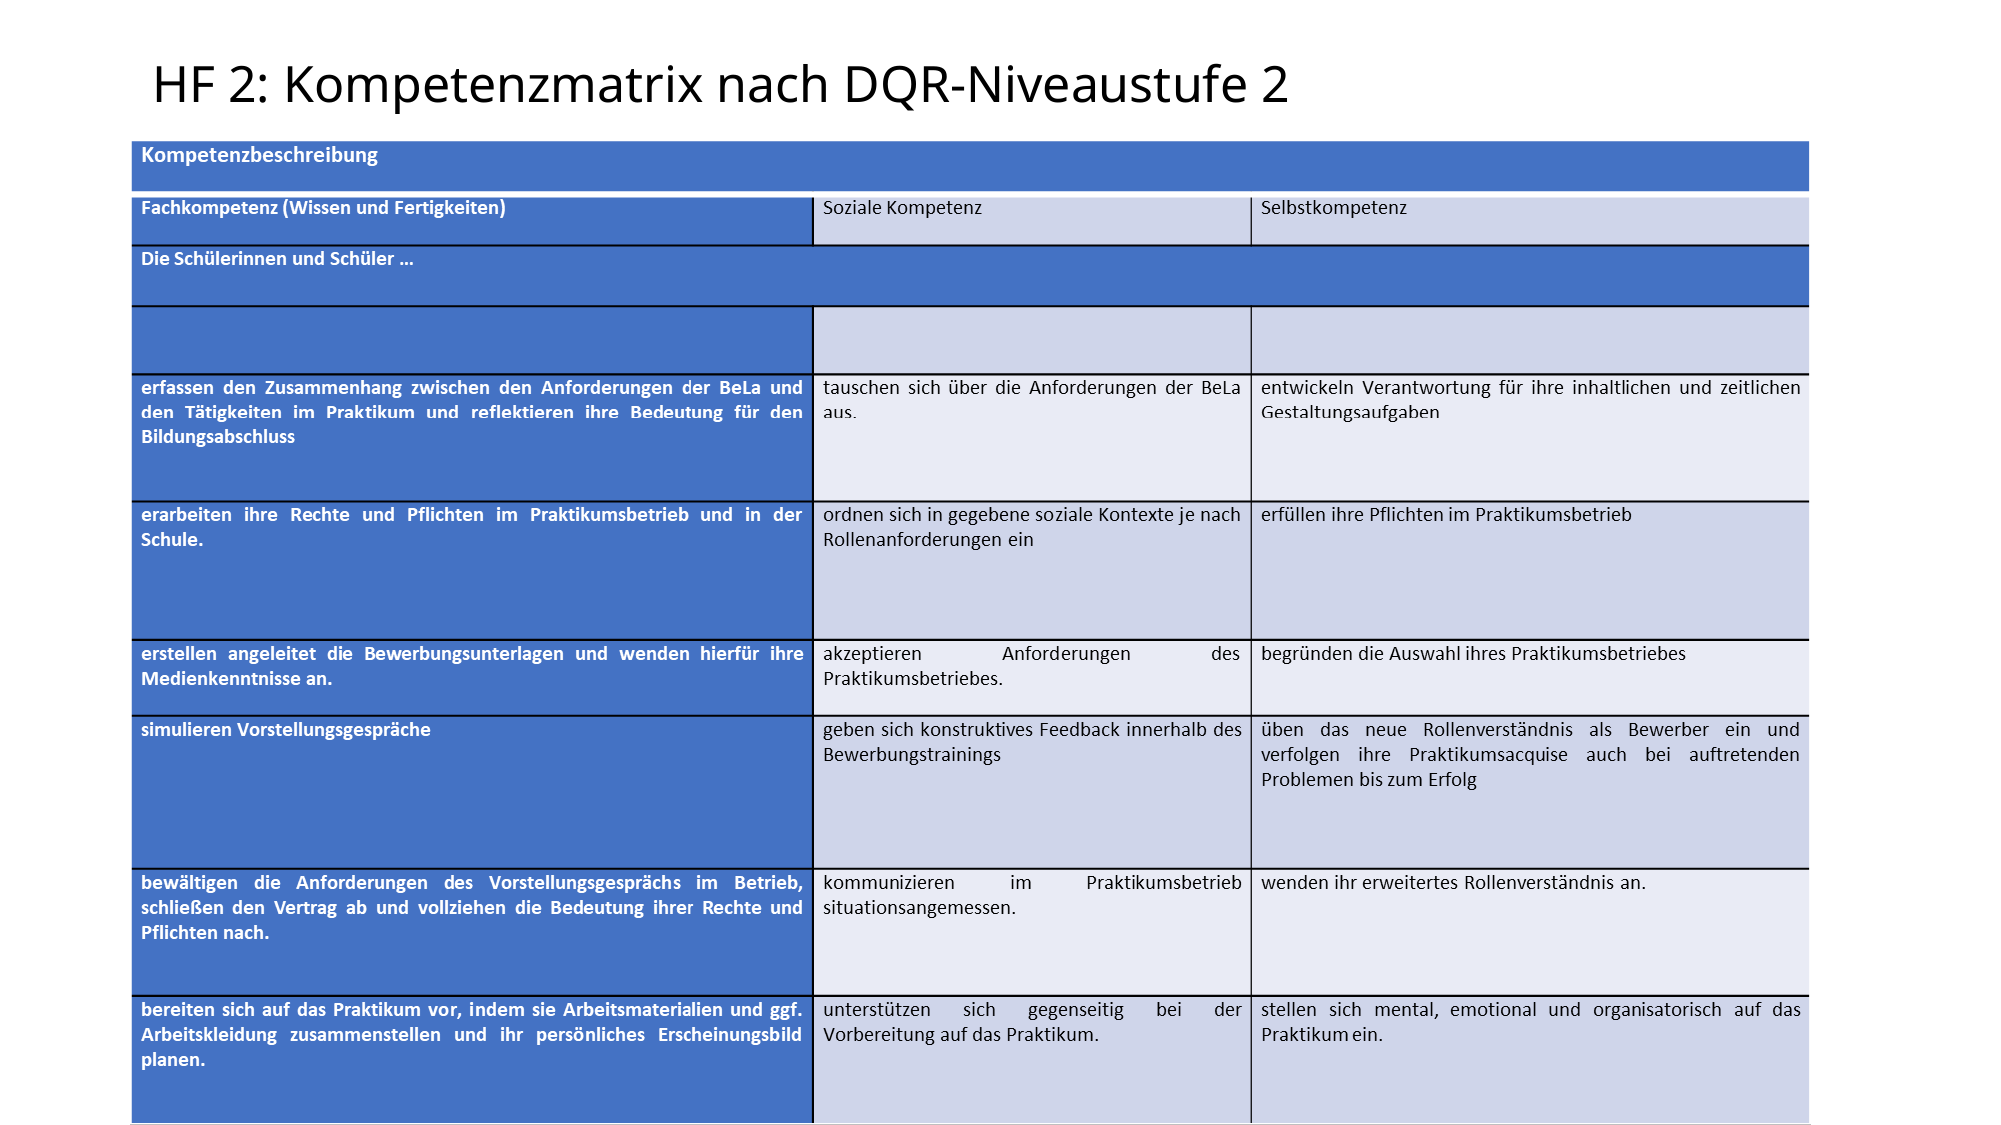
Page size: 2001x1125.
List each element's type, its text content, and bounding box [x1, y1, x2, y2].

title HF 2: Kompetenzmatrix nach DQR-Niveaustufe 2 [137, 31, 1863, 141]
picture [130, 135, 1813, 1125]
